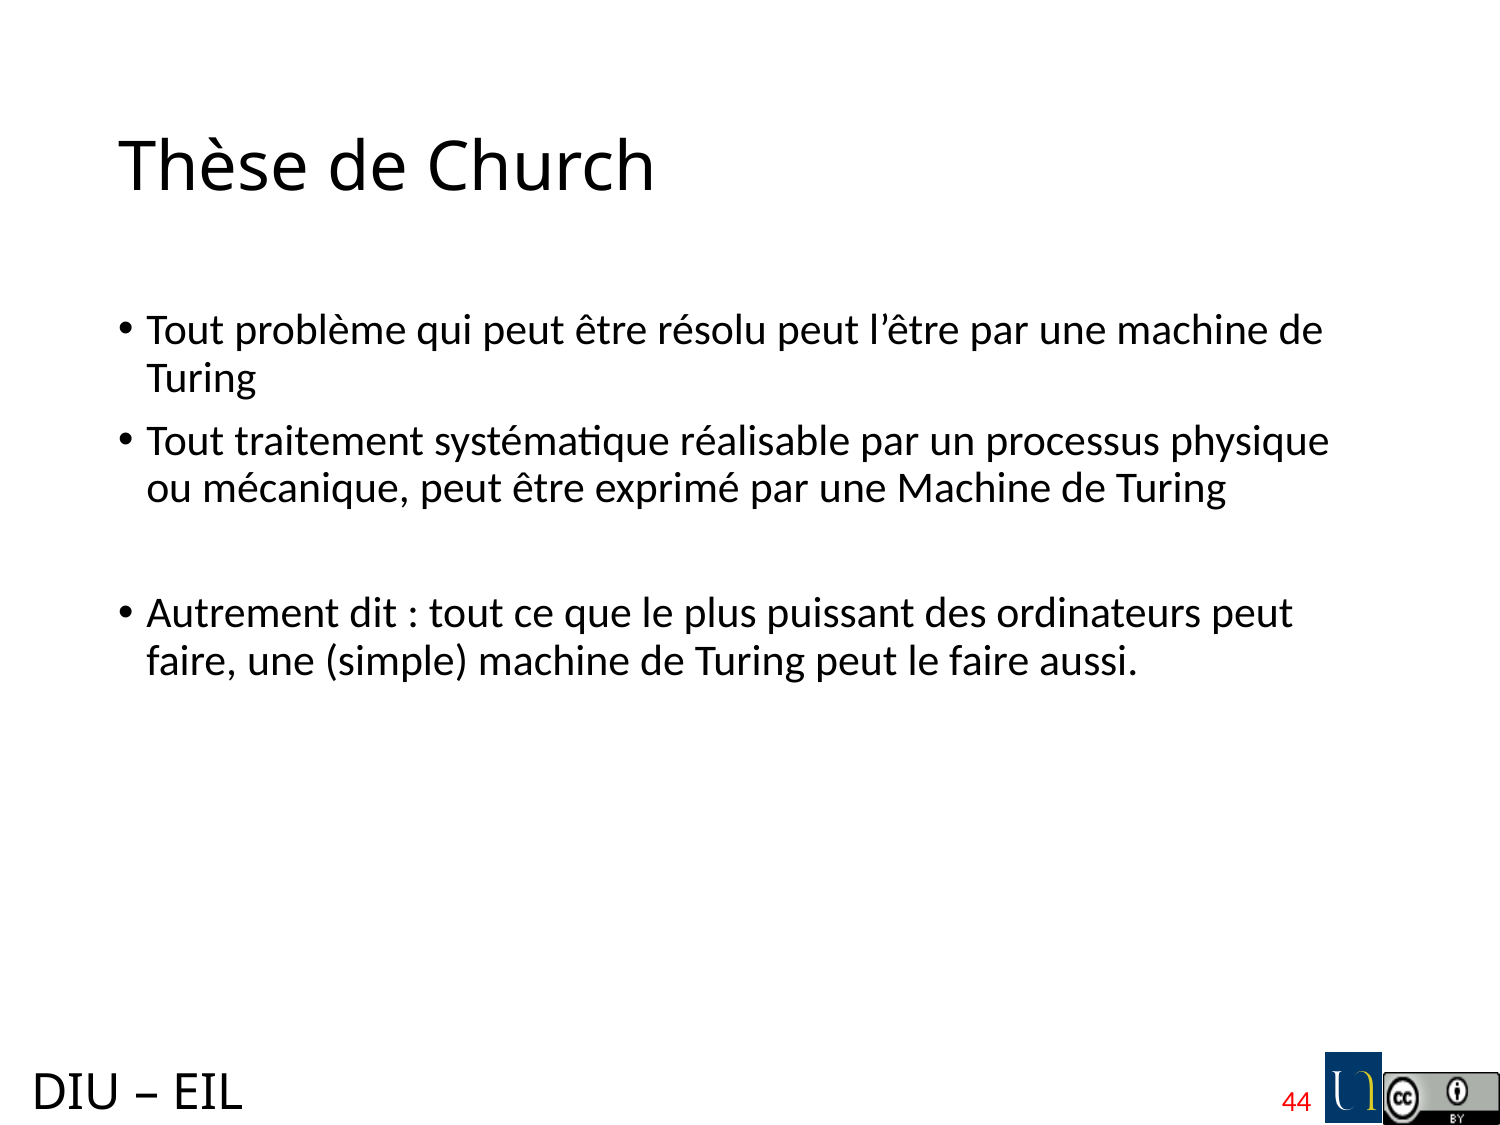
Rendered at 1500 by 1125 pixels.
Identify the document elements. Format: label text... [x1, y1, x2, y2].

list Tout problème qui peut être résolu peut l’être par une machine de Turing Tout traitement systématique réalisable par un processus physique ou mécanique, peut être exprimé par une Machine de Turing Autrement dit : tout ce que le plus puissant des ordinateurs peut faire, une (simple) machine de Turing peut le faire aussi. [103, 299, 1397, 1014]
picture [1325, 1052, 1382, 1123]
title Thèse de Church [103, 59, 1397, 278]
picture [1383, 1072, 1500, 1125]
slide_number <numéro> [1240, 1070, 1327, 1125]
